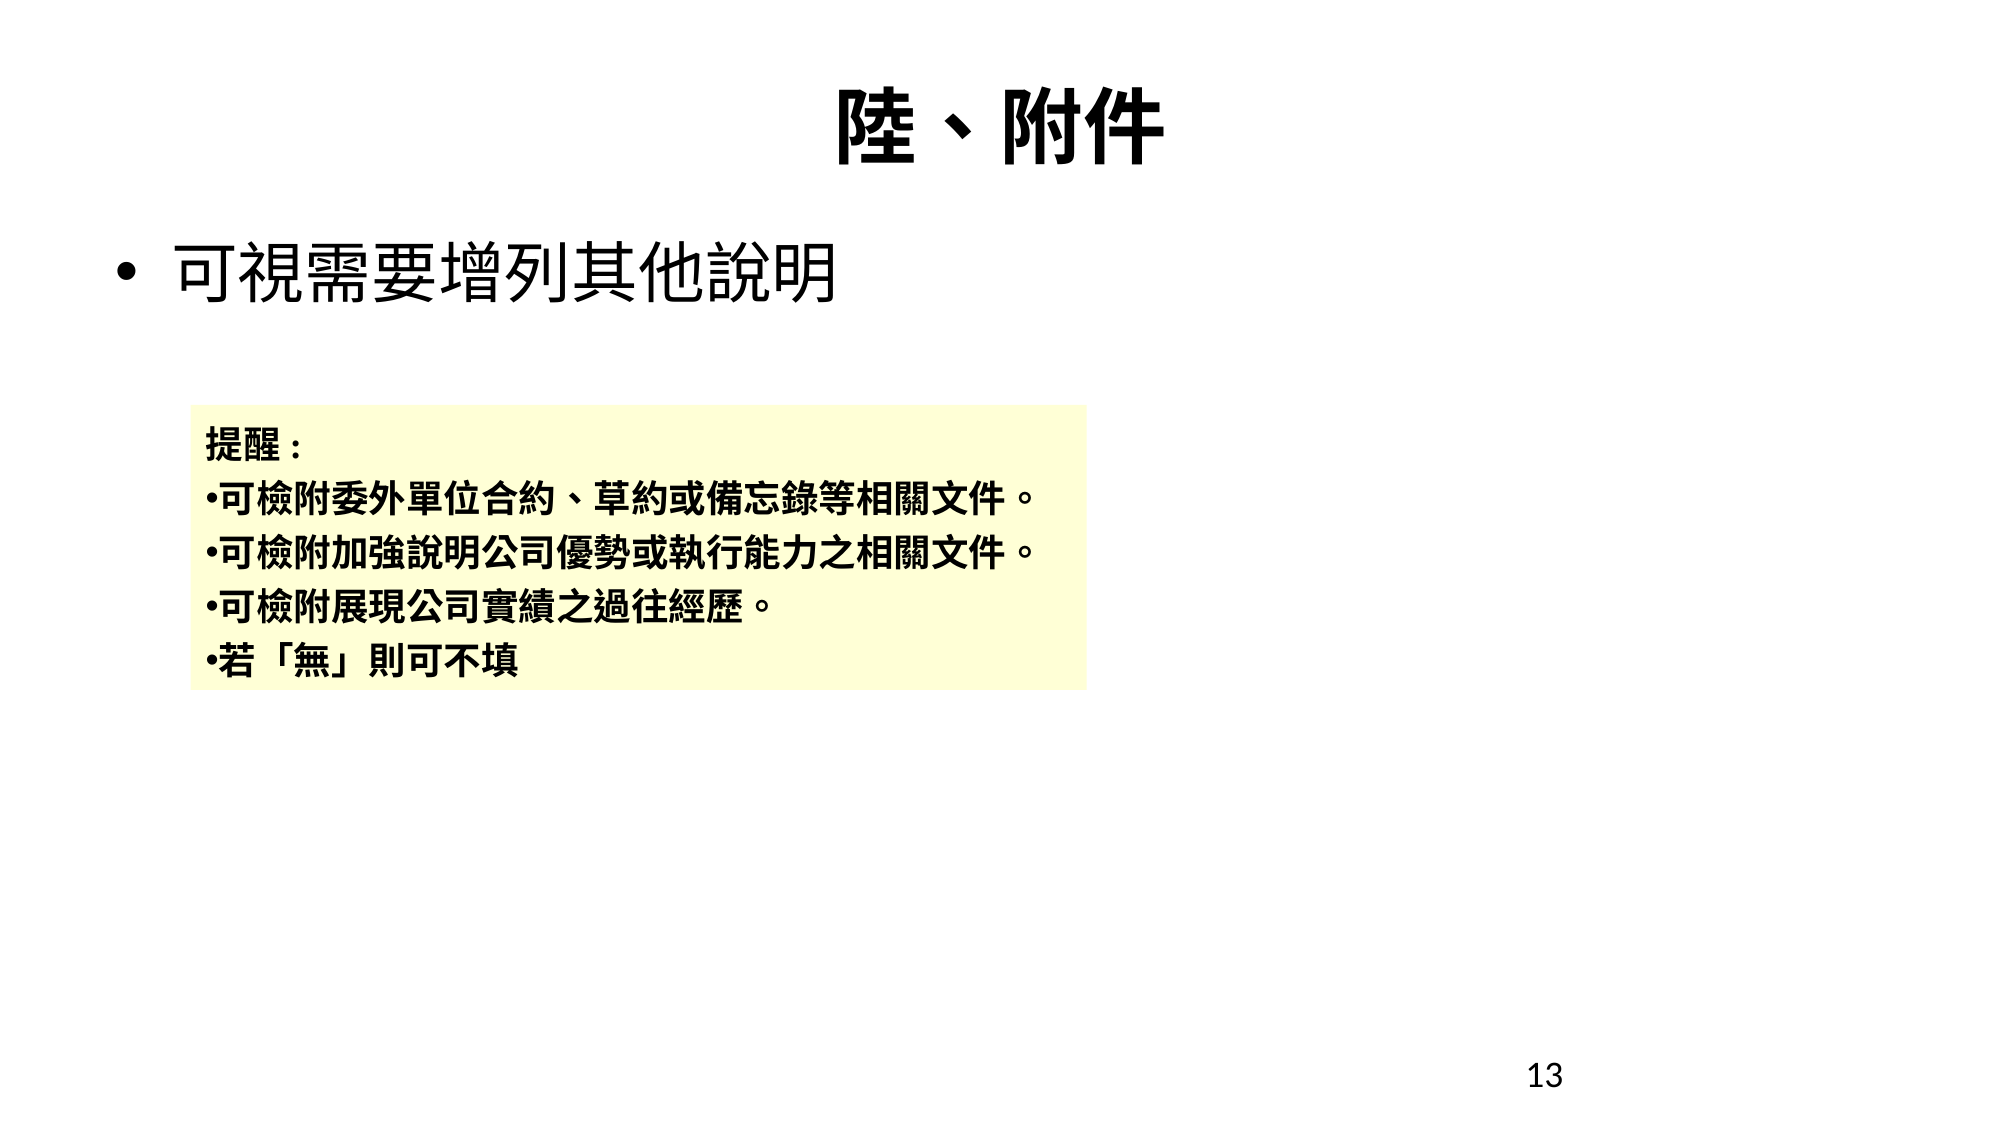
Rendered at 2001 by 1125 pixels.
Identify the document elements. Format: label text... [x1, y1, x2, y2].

text_box 13 [1510, 1042, 1977, 1103]
title 陸、附件 [99, 45, 1900, 204]
text_box 提醒: 可檢附委外單位合約、草約或備忘錄等相關文件。 可檢附加強說明公司優勢或執行能力之相關文件。 可檢附展現公司實績之過往經歷。 若「無」則可不填 [191, 405, 1087, 690]
list 可視需要增列其他說明 [99, 223, 1900, 1006]
